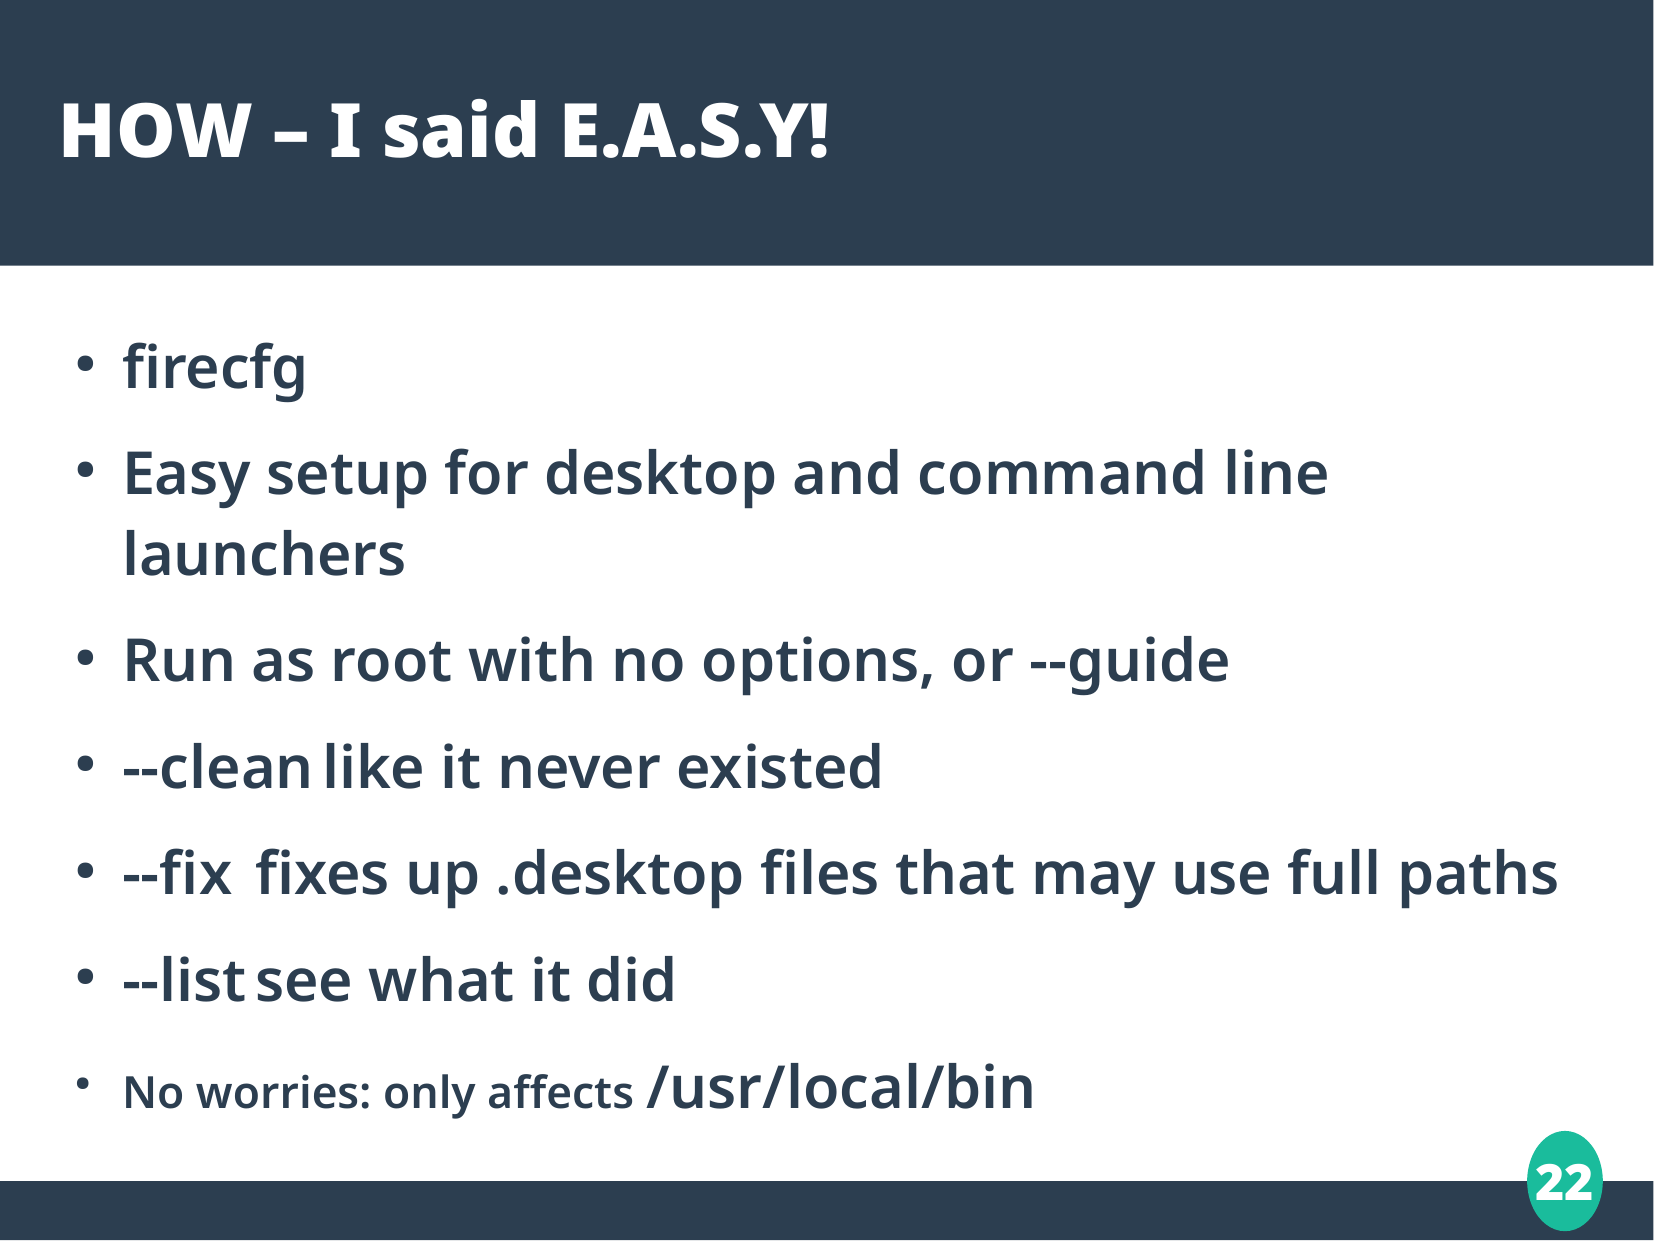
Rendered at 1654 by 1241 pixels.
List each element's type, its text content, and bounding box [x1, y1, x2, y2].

list firecfg Easy setup for desktop and command line launchers Run as root with no options, or --guide --clean like it never existed --fix fixes up .desktop files that may use full paths --list see what it did No worries: only affects /usr/local/bin [59, 324, 1595, 1152]
title HOW – I said E.A.S.Y! [59, 49, 1595, 207]
